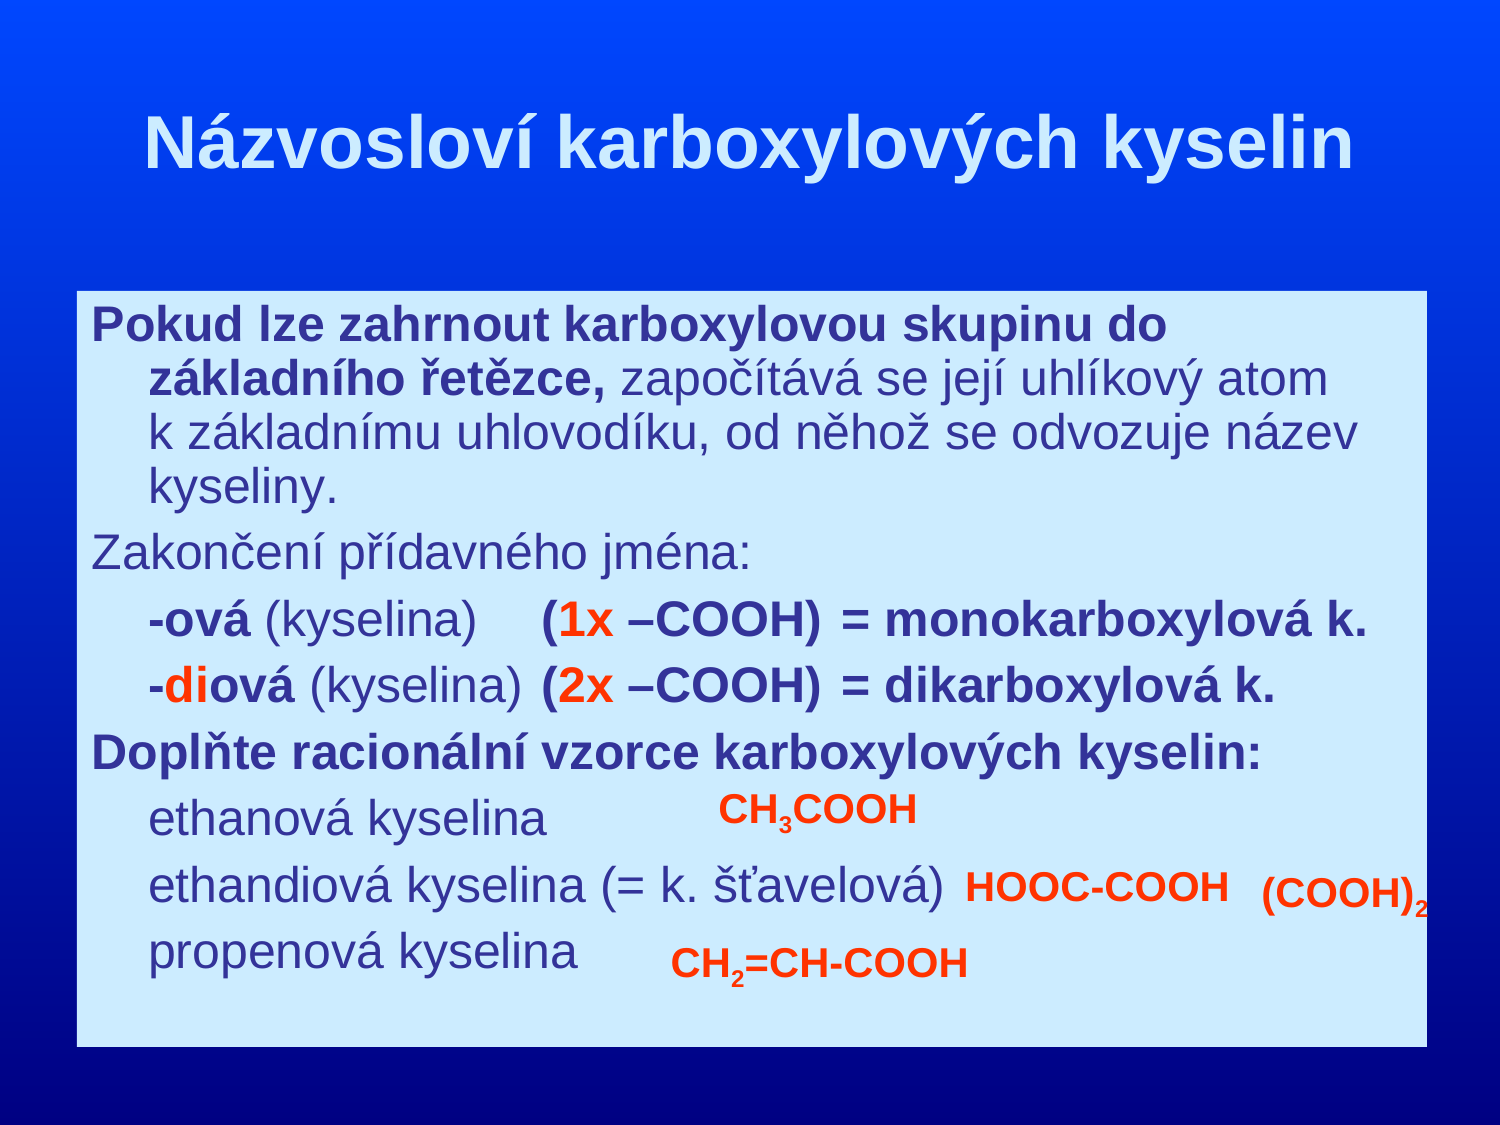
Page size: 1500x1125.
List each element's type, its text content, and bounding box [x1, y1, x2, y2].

text_box (COOH)2 [1246, 857, 1444, 931]
text_box HOOC-COOH [950, 857, 1246, 919]
list Pokud lze zahrnout karboxylovou skupinu do základního řetězce, započítává se její uhlíkový atom k základnímu uhlovodíku, od něhož se odvozuje název kyseliny. Zakončení přídavného jména: -ová (kyselina) (1x –COOH) = monokarboxylová k. -diová (kyselina) (2x –COOH) = dikarboxylová k. Doplňte racionální vzorce karboxylových kyselin: ethanová kyselina ethandiová kyselina (= k. šťavelová) propenová kyselina [76, 290, 1427, 1047]
text_box CH2=CH-COOH [655, 928, 985, 996]
text_box CH3COOH [703, 774, 933, 842]
title Názvosloví karboxylových kyselin [75, 45, 1426, 233]
